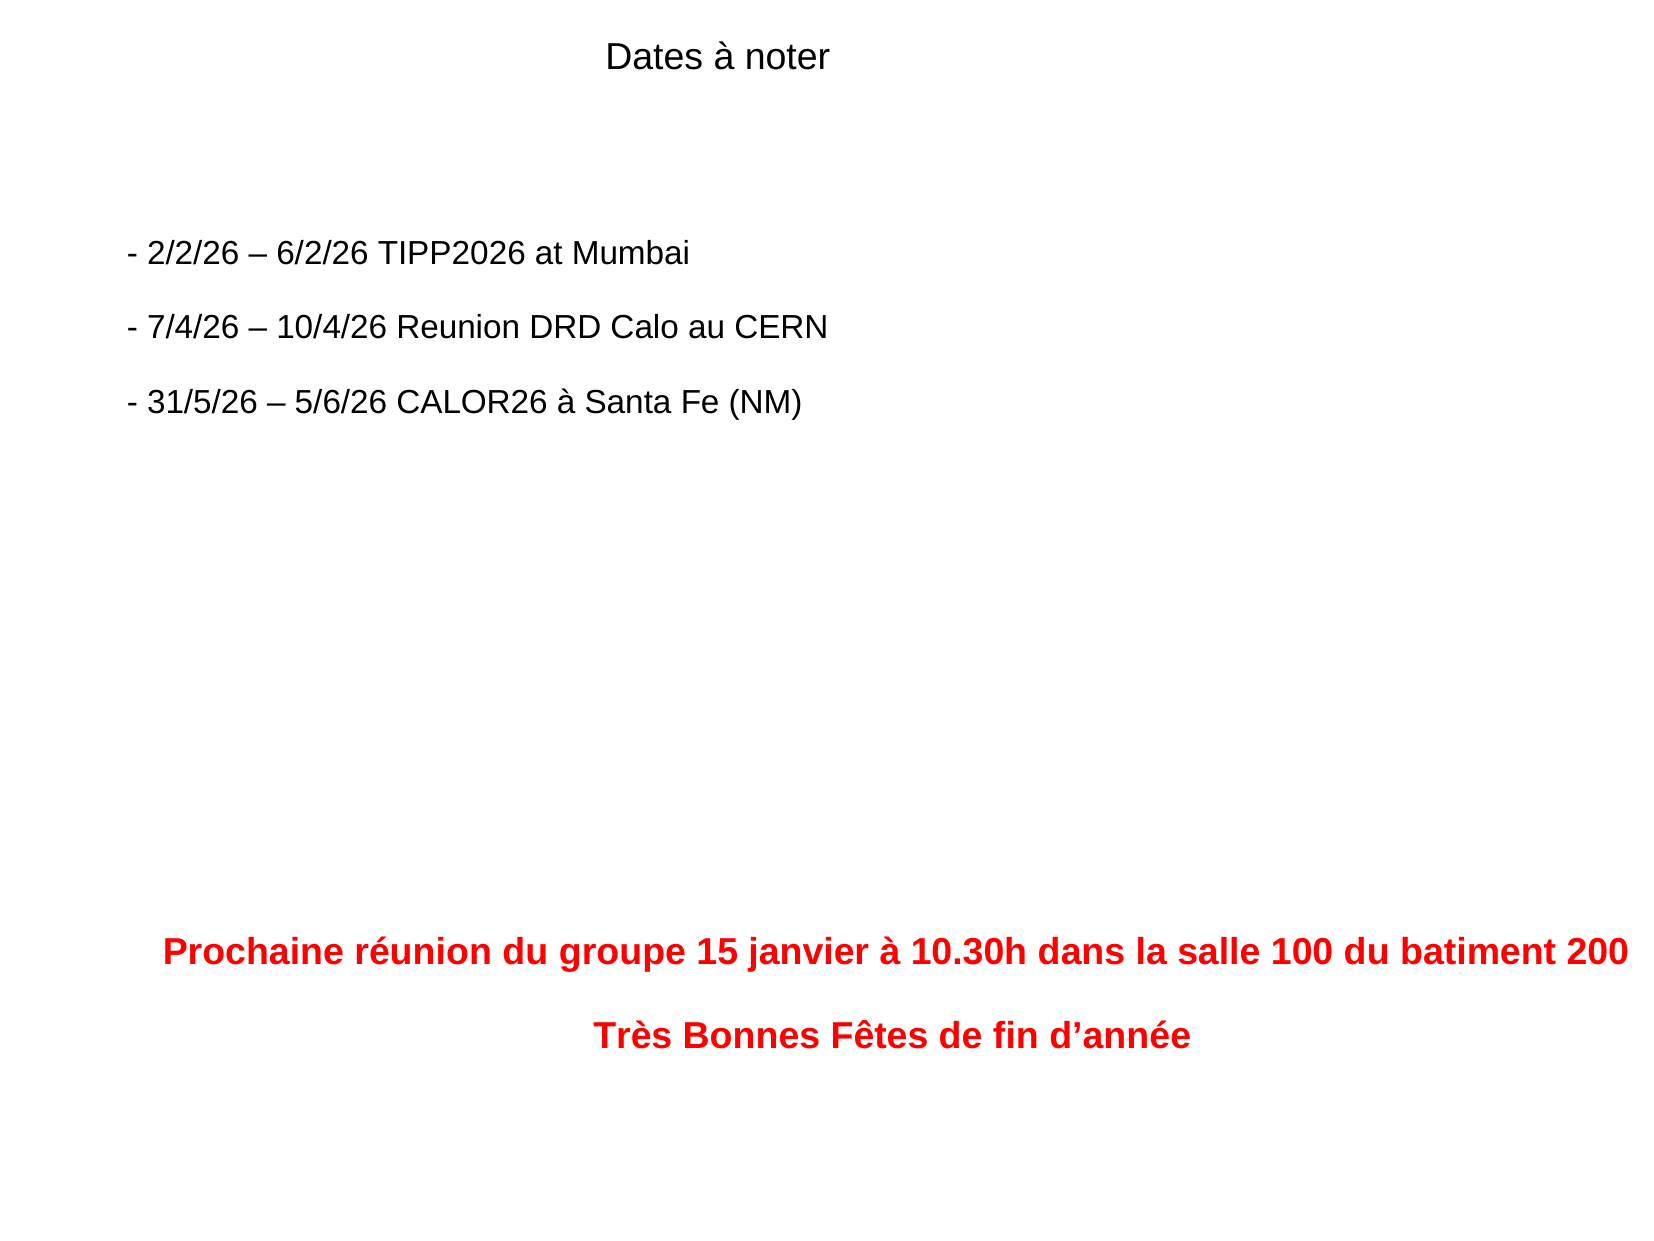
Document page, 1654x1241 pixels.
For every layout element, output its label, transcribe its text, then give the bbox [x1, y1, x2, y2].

text_box - 2/2/26 – 6/2/26 TIPP2026 at Mumbai - 7/4/26 – 10/4/26 Reunion DRD Calo au CERN - 31/5/26 – 5/6/26 CALOR26 à Santa Fe (NM) [112, 76, 1371, 924]
text_box Prochaine réunion du groupe 15 janvier à 10.30h dans la salle 100 du batiment 200 Très Bonnes Fêtes de fin d’année [148, 923, 1512, 981]
text_box Dates à noter [590, 25, 846, 76]
